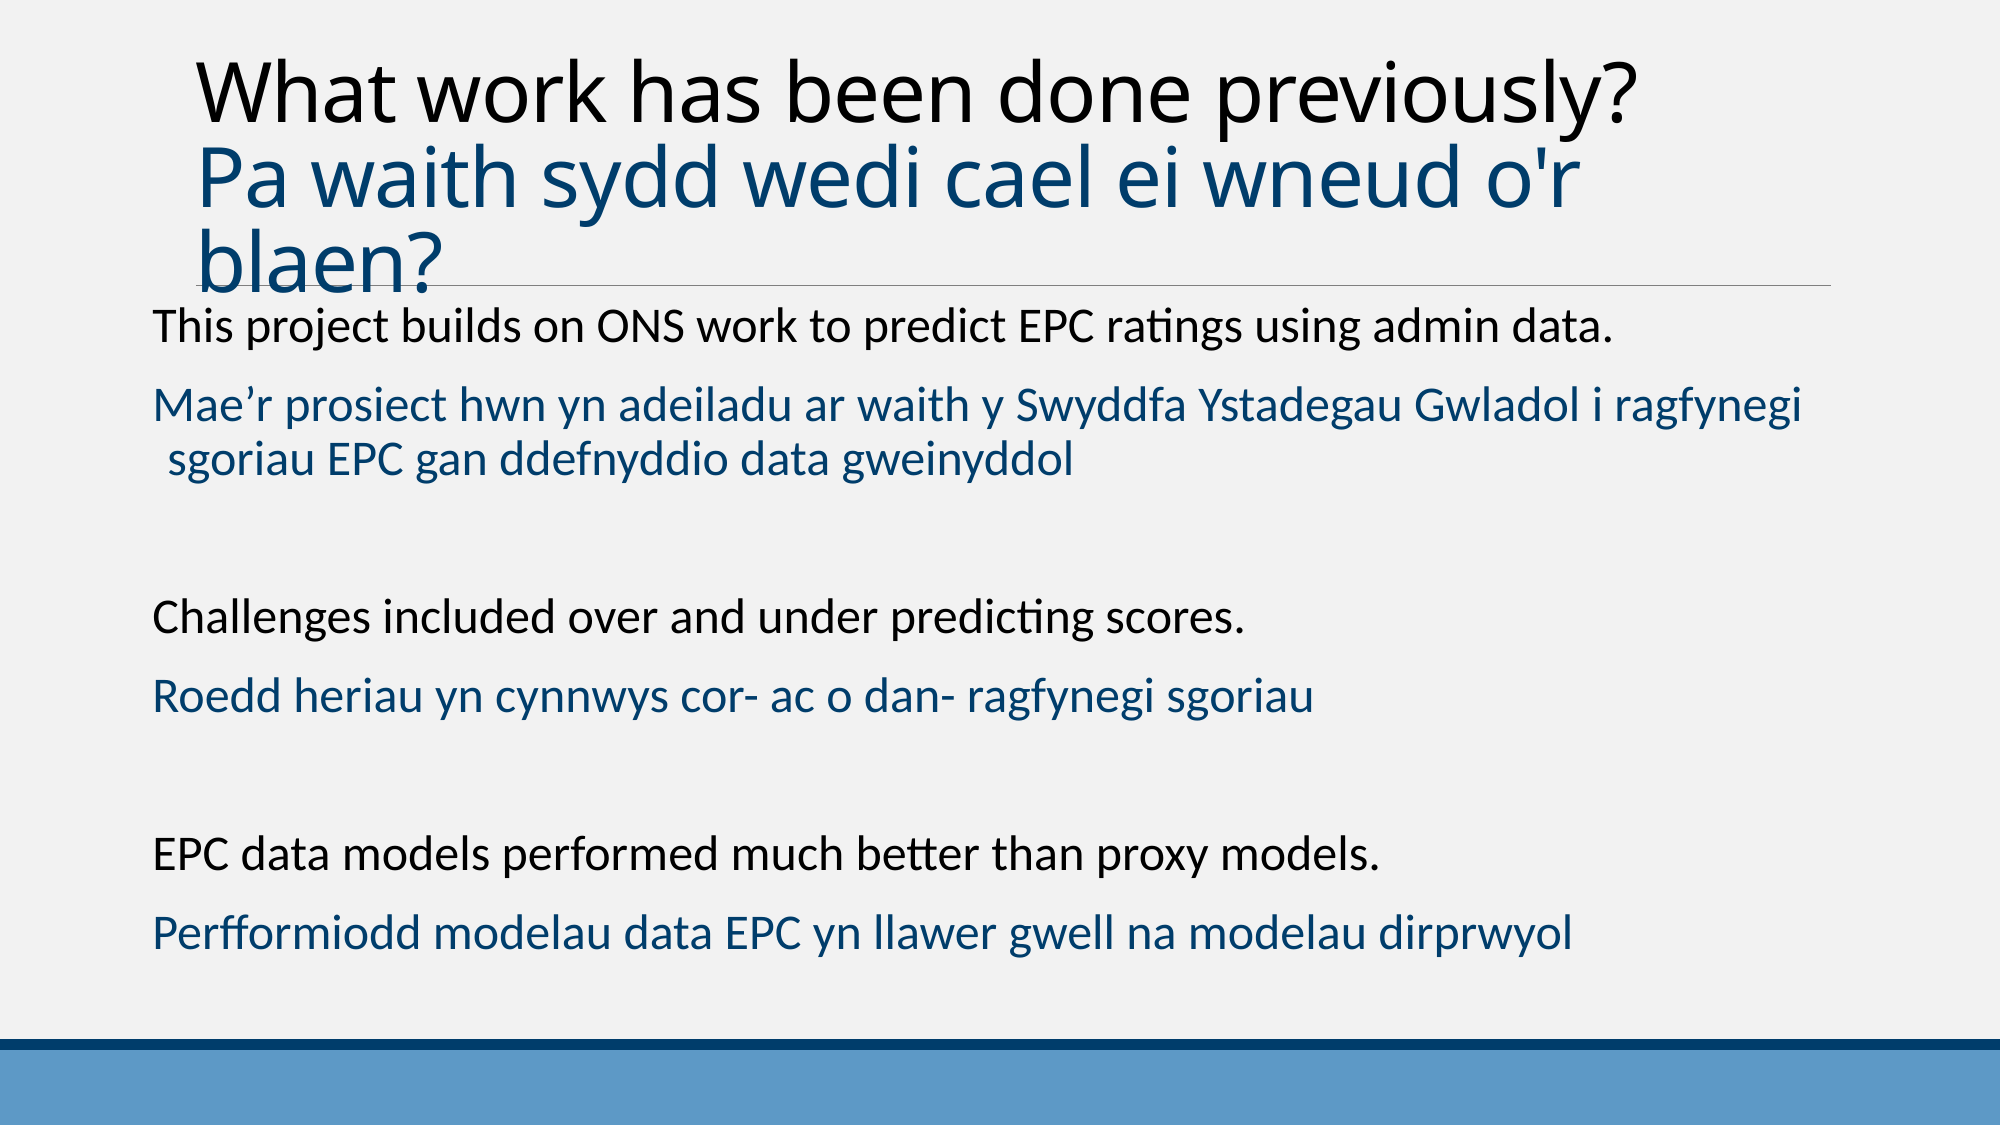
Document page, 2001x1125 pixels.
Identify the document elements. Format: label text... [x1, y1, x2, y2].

title What work has been done previously? Pa waith sydd wedi cael ei wneud o'r blaen? [180, 47, 1831, 286]
list This project builds on ONS work to predict EPC ratings using admin data. Mae’r prosiect hwn yn adeiladu ar waith y Swyddfa Ystadegau Gwladol i ragfynegi sgoriau EPC gan ddefnyddio data gweinyddol Challenges included over and under predicting scores. Roedd heriau yn cynnwys cor- ac o dan- ragfynegi sgoriau EPC data models performed much better than proxy models. Perfformiodd modelau data EPC yn llawer gwell na modelau dirprwyol [137, 292, 1863, 1007]
